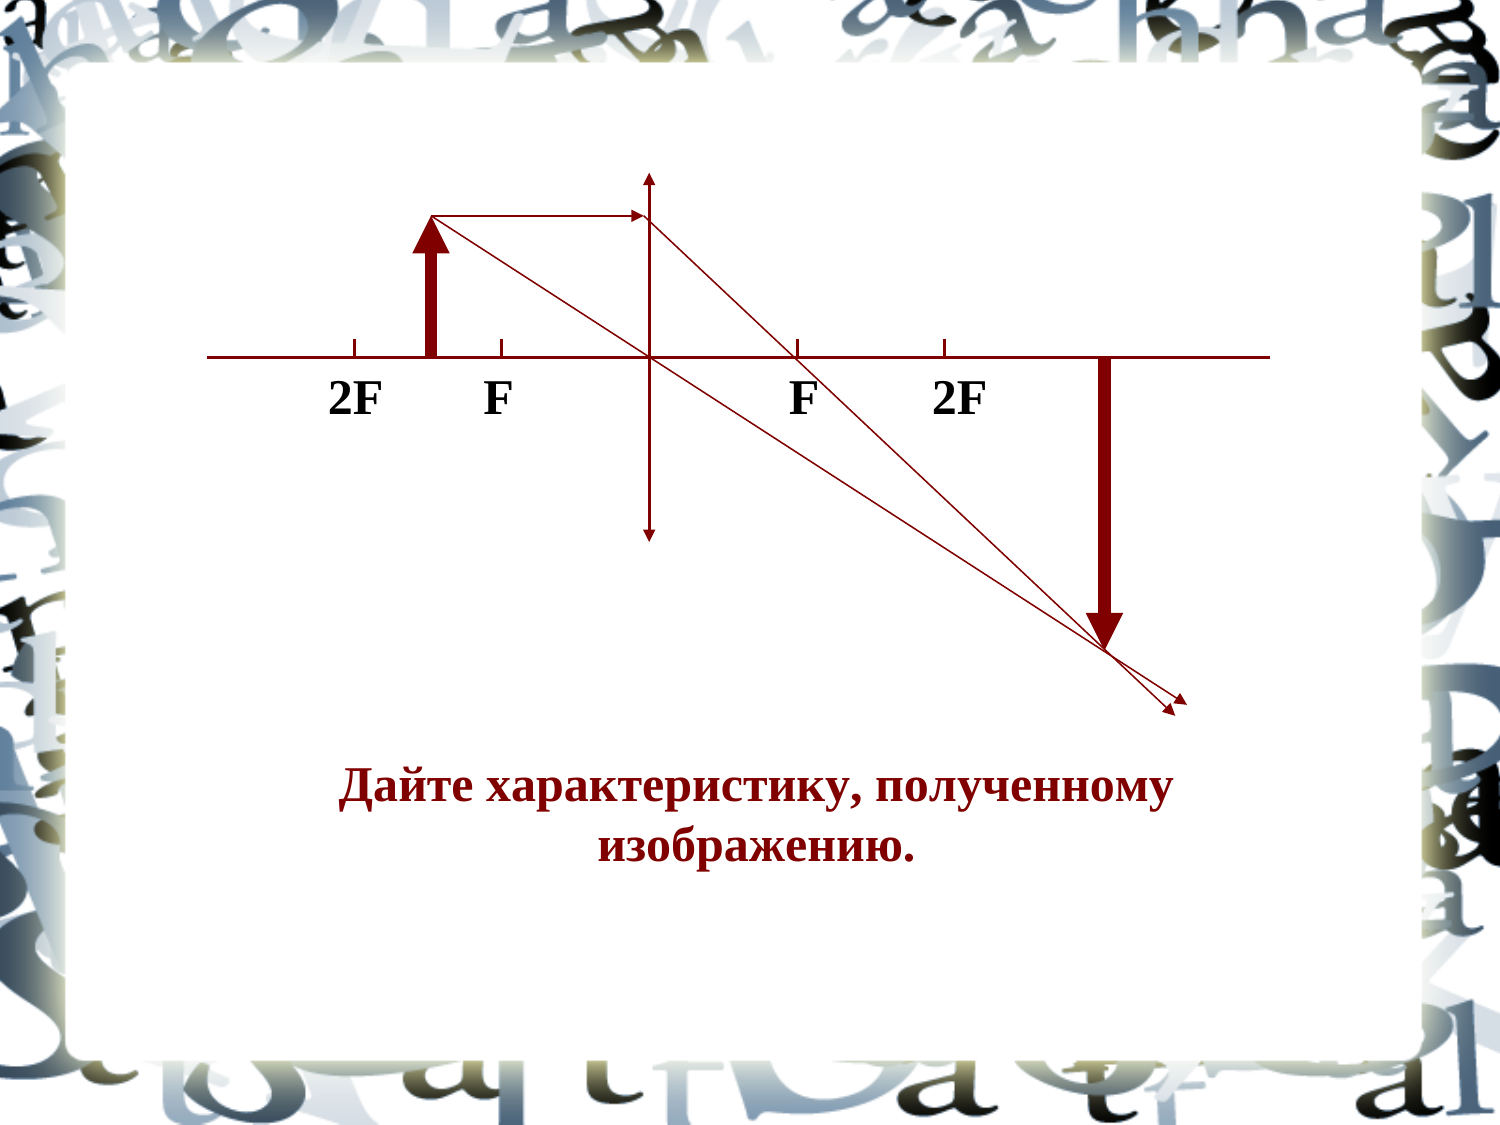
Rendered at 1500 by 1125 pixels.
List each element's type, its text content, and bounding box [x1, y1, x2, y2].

text_box 2F F F 2F [653, 357, 872, 433]
picture [0, 0, 1500, 1125]
text_box Дайте характеристику, полученному изображению. [190, 744, 1323, 922]
text_box 2F F F 2F [797, 357, 1003, 433]
text_box 2F F F 2F [313, 357, 763, 433]
